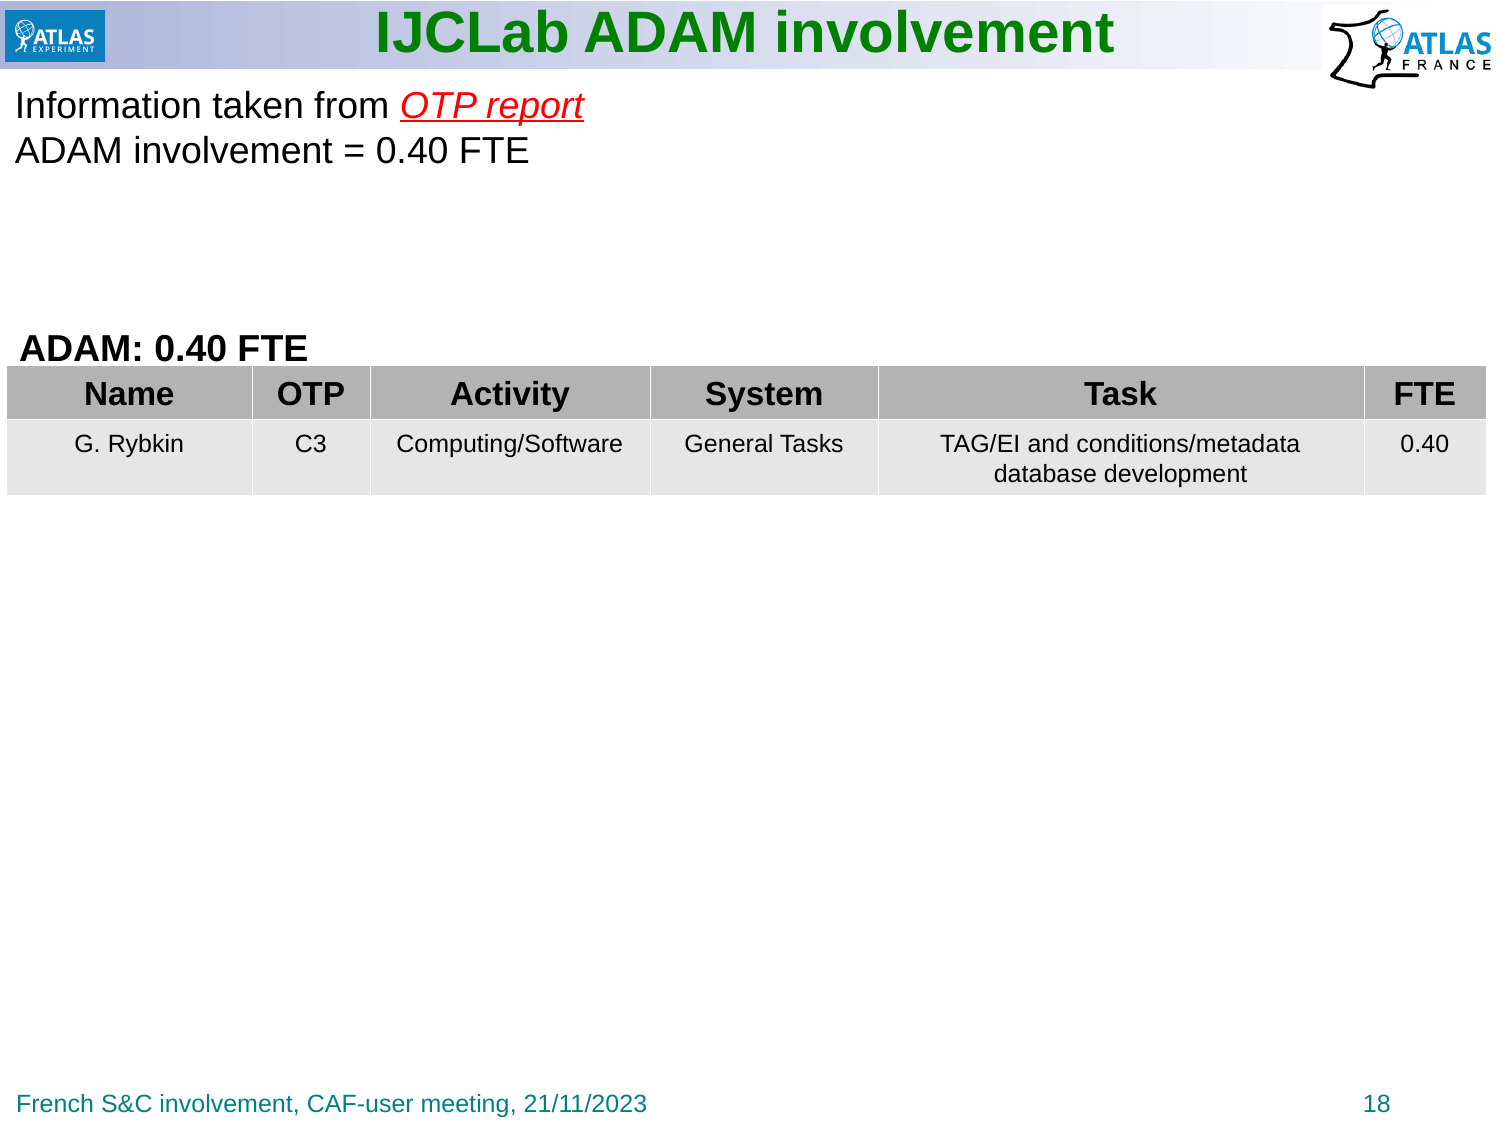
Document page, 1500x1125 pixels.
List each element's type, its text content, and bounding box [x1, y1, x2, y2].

table_cell G. Rybkin [7, 420, 252, 495]
table_cell General Tasks [651, 420, 878, 495]
table_header Name [7, 413, 252, 419]
text_box Information taken from OTP report ADAM involvement = 0.40 FTE [0, 73, 1500, 253]
table_header Activity [371, 413, 650, 419]
table_header Task [879, 366, 1364, 419]
table_header FTE [1365, 366, 1486, 419]
table_cell 0.40 [1365, 420, 1486, 495]
text_box ADAM: 0.40 FTE [4, 316, 1186, 413]
text_box IJCLab ADAM involvement [5, 0, 1500, 73]
table_cell TAG/EI and conditions/metadata database development [879, 420, 1364, 495]
table_cell C3 [253, 420, 370, 495]
table_header OTP [253, 413, 370, 419]
table_header System [651, 413, 878, 419]
table_cell Computing/Software [371, 420, 650, 495]
